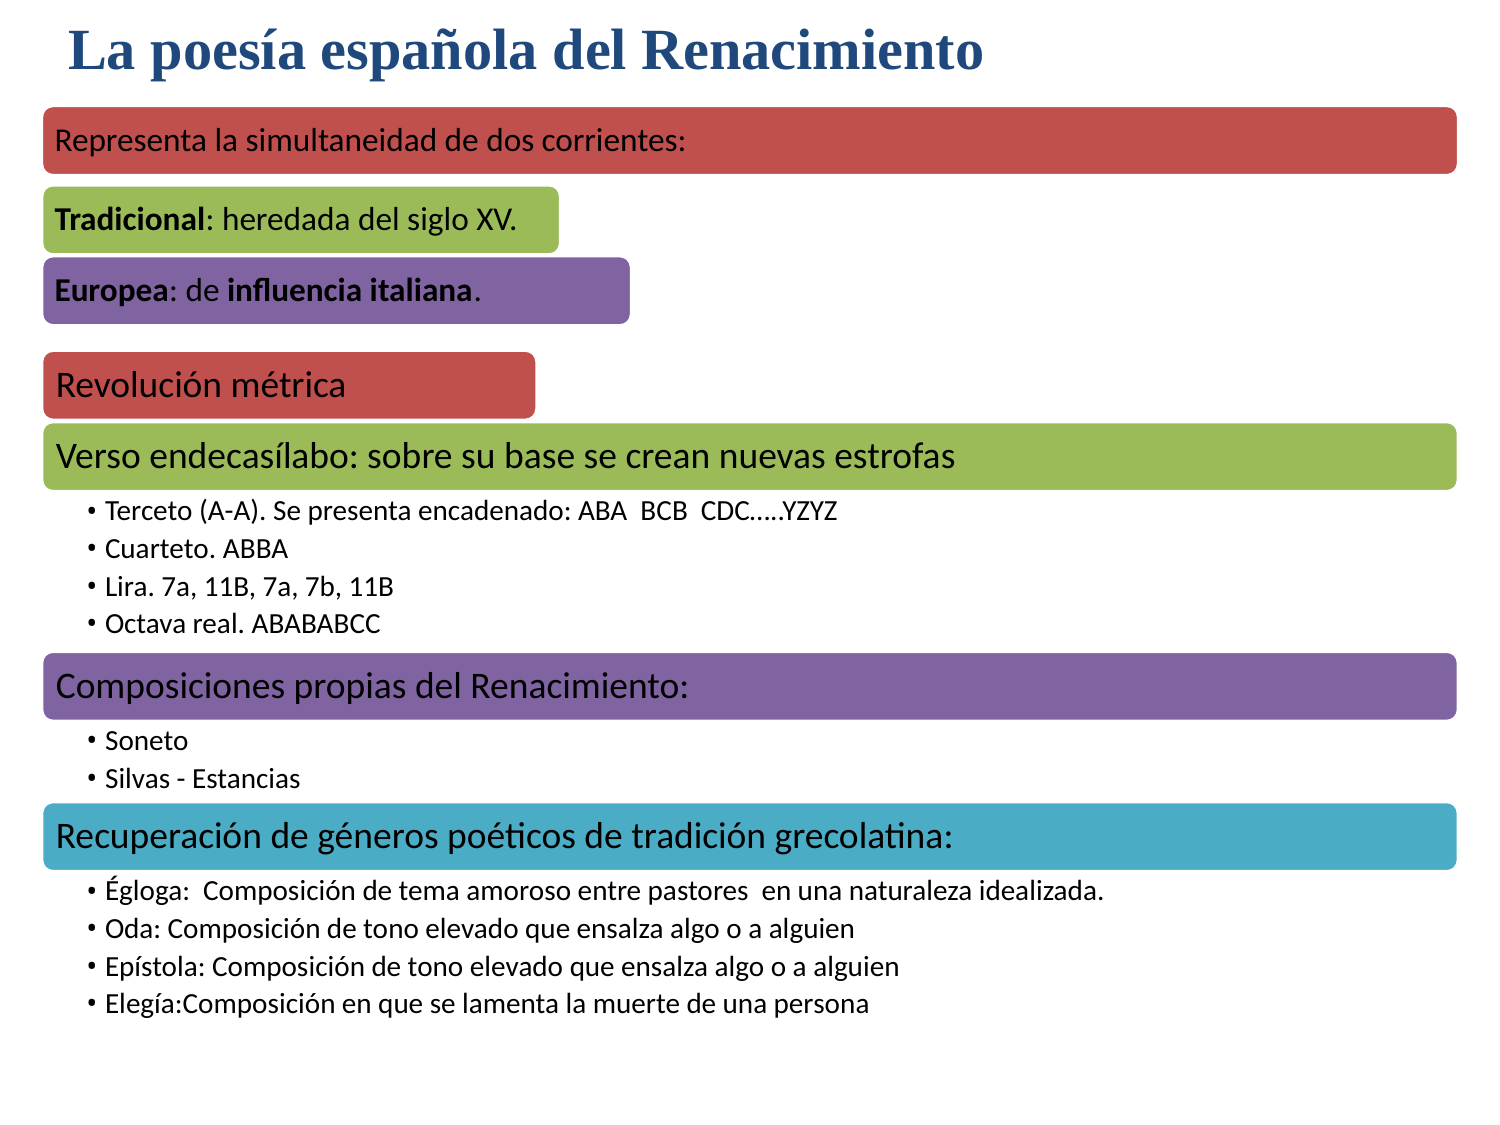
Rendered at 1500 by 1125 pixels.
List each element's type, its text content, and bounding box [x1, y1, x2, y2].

title La poesía española del Renacimiento [53, 0, 1368, 93]
text_box Soneto Silvas - Estancias [41, 721, 1459, 802]
text_box Terceto (A-A). Se presenta encadenado: ABA BCB CDC…..YZYZ Cuarteto. ABBA Lira. 7a, 11B, 7a, 7b, 11B Octava real. ABABABCC [41, 491, 1459, 651]
text_box Verso endecasílabo: sobre su base se crean nuevas estrofas [41, 421, 1459, 491]
text_box Composiciones propias del Renacimiento: [41, 650, 1459, 721]
text_box Europea: de influencia italiana. [41, 255, 632, 327]
text_box Representa la simultaneidad de dos corrientes: [41, 105, 1459, 176]
text_box Recuperación de géneros poéticos de tradición grecolatina: [41, 801, 1459, 872]
text_box Revolución métrica [41, 349, 538, 421]
text_box Tradicional: heredada del siglo XV. [41, 184, 562, 255]
text_box Égloga: Composición de tema amoroso entre pastores en una naturaleza idealizada. Oda: Composición de tono elevado que ensalza algo o a alguien Epístola: Composición de tono elevado que ensalza algo o a alguien Elegía:Composición en que se lamenta la muerte de una persona [41, 872, 1459, 1031]
